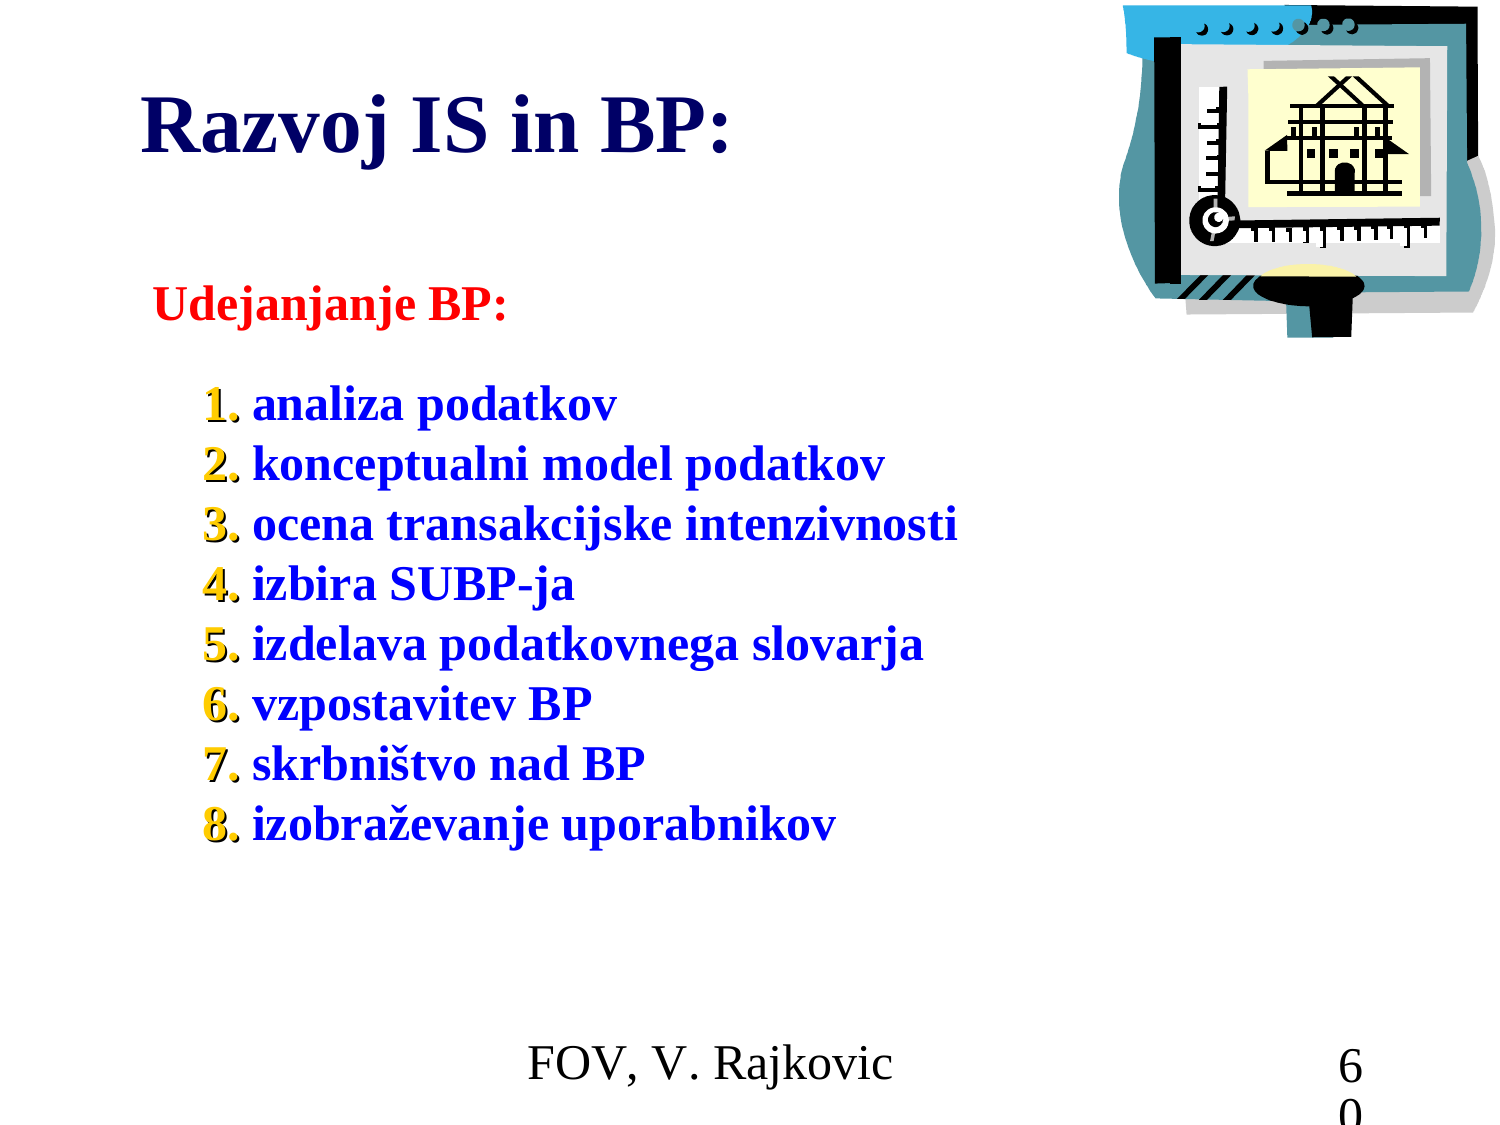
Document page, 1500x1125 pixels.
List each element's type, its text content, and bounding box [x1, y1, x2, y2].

picture [1114, 0, 1500, 343]
text_box 1. analiza podatkov 2. konceptualni model podatkov 3. ocena transakcijske intenzivnosti 4. izbira SUBP-ja 5. izdelava podatkovnega slovarja 6. vzpostavitev BP 7. skrbništvo nad BP 8. izobraževanje uporabnikov [37, 362, 974, 858]
text_box Razvoj IS in BP: [125, 62, 750, 178]
text_box Udejanjanje BP: [137, 262, 525, 338]
